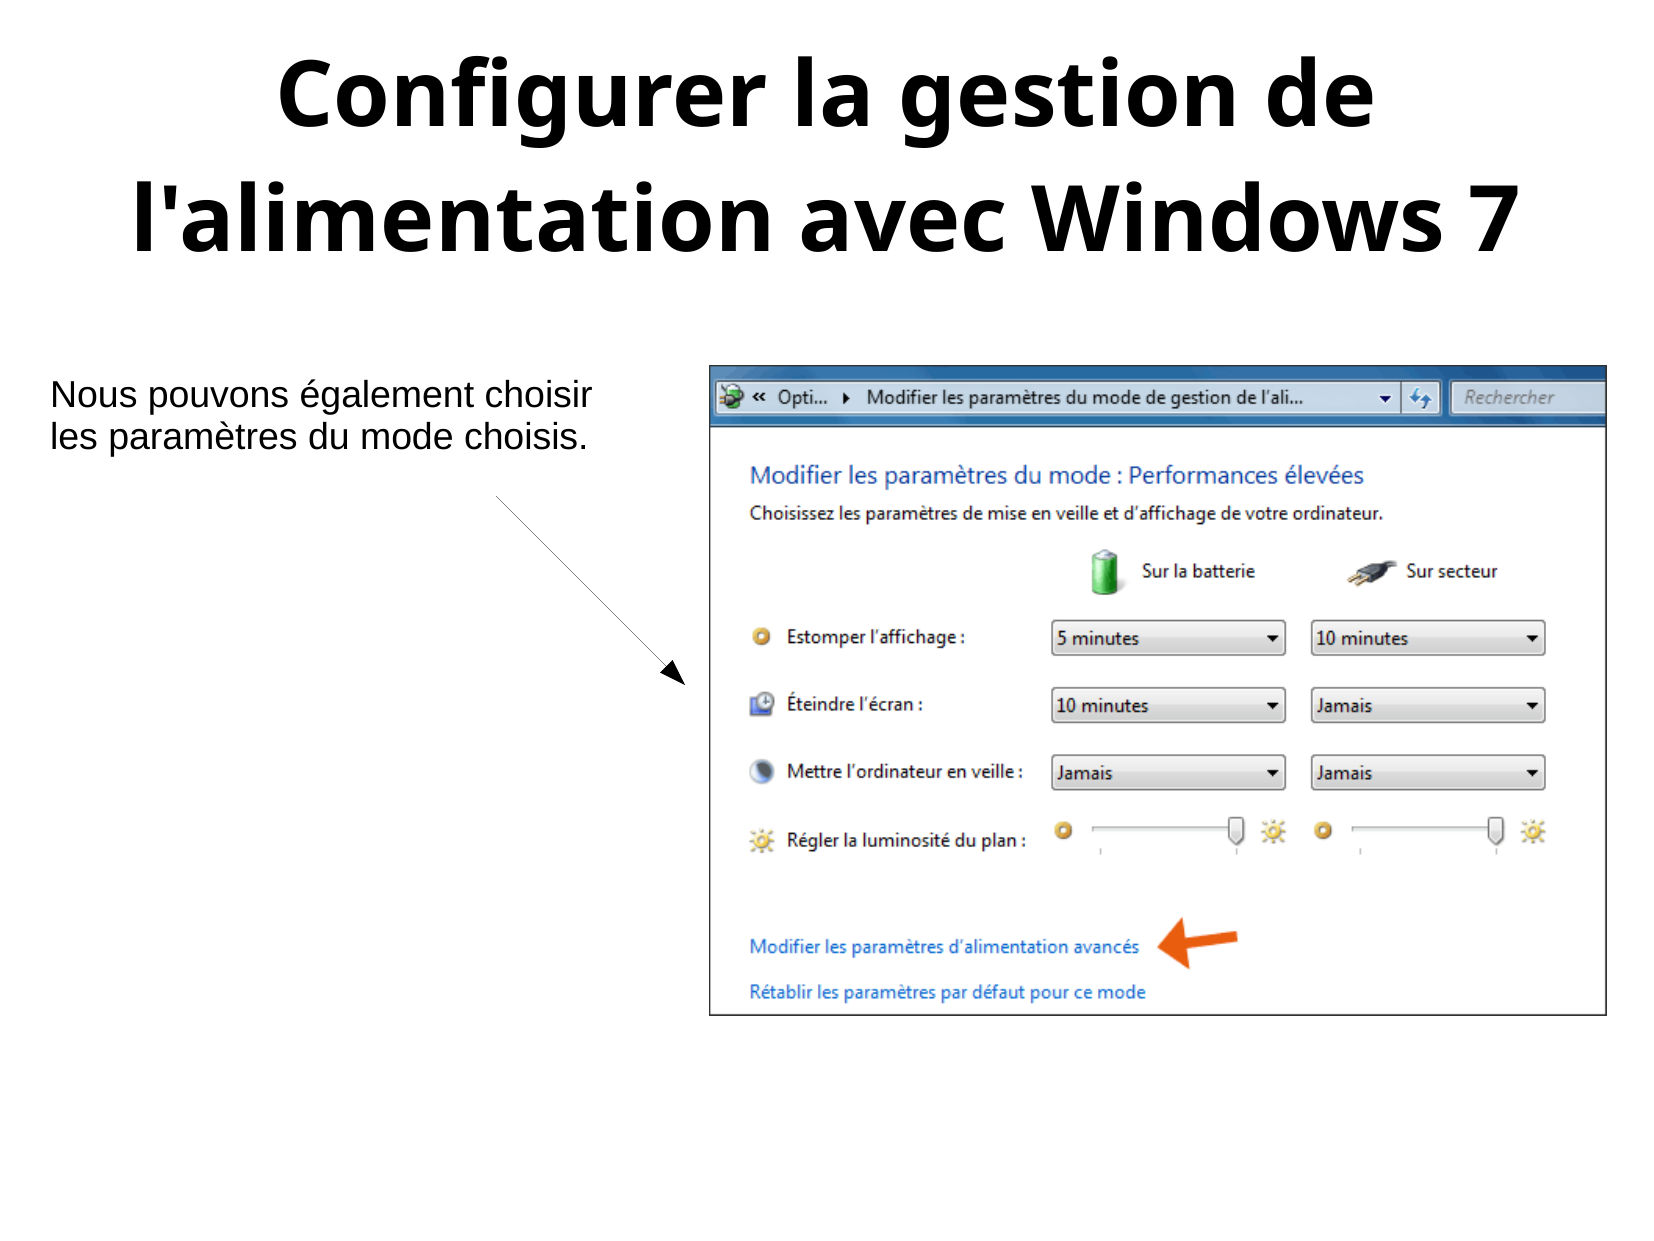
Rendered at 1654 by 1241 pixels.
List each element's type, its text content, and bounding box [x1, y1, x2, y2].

title Configurer la gestion de l'alimentation avec Windows 7 [82, 49, 1571, 257]
picture [709, 365, 1607, 1016]
text_box Nous pouvons également choisir les paramètres du mode choisis. [35, 366, 662, 466]
